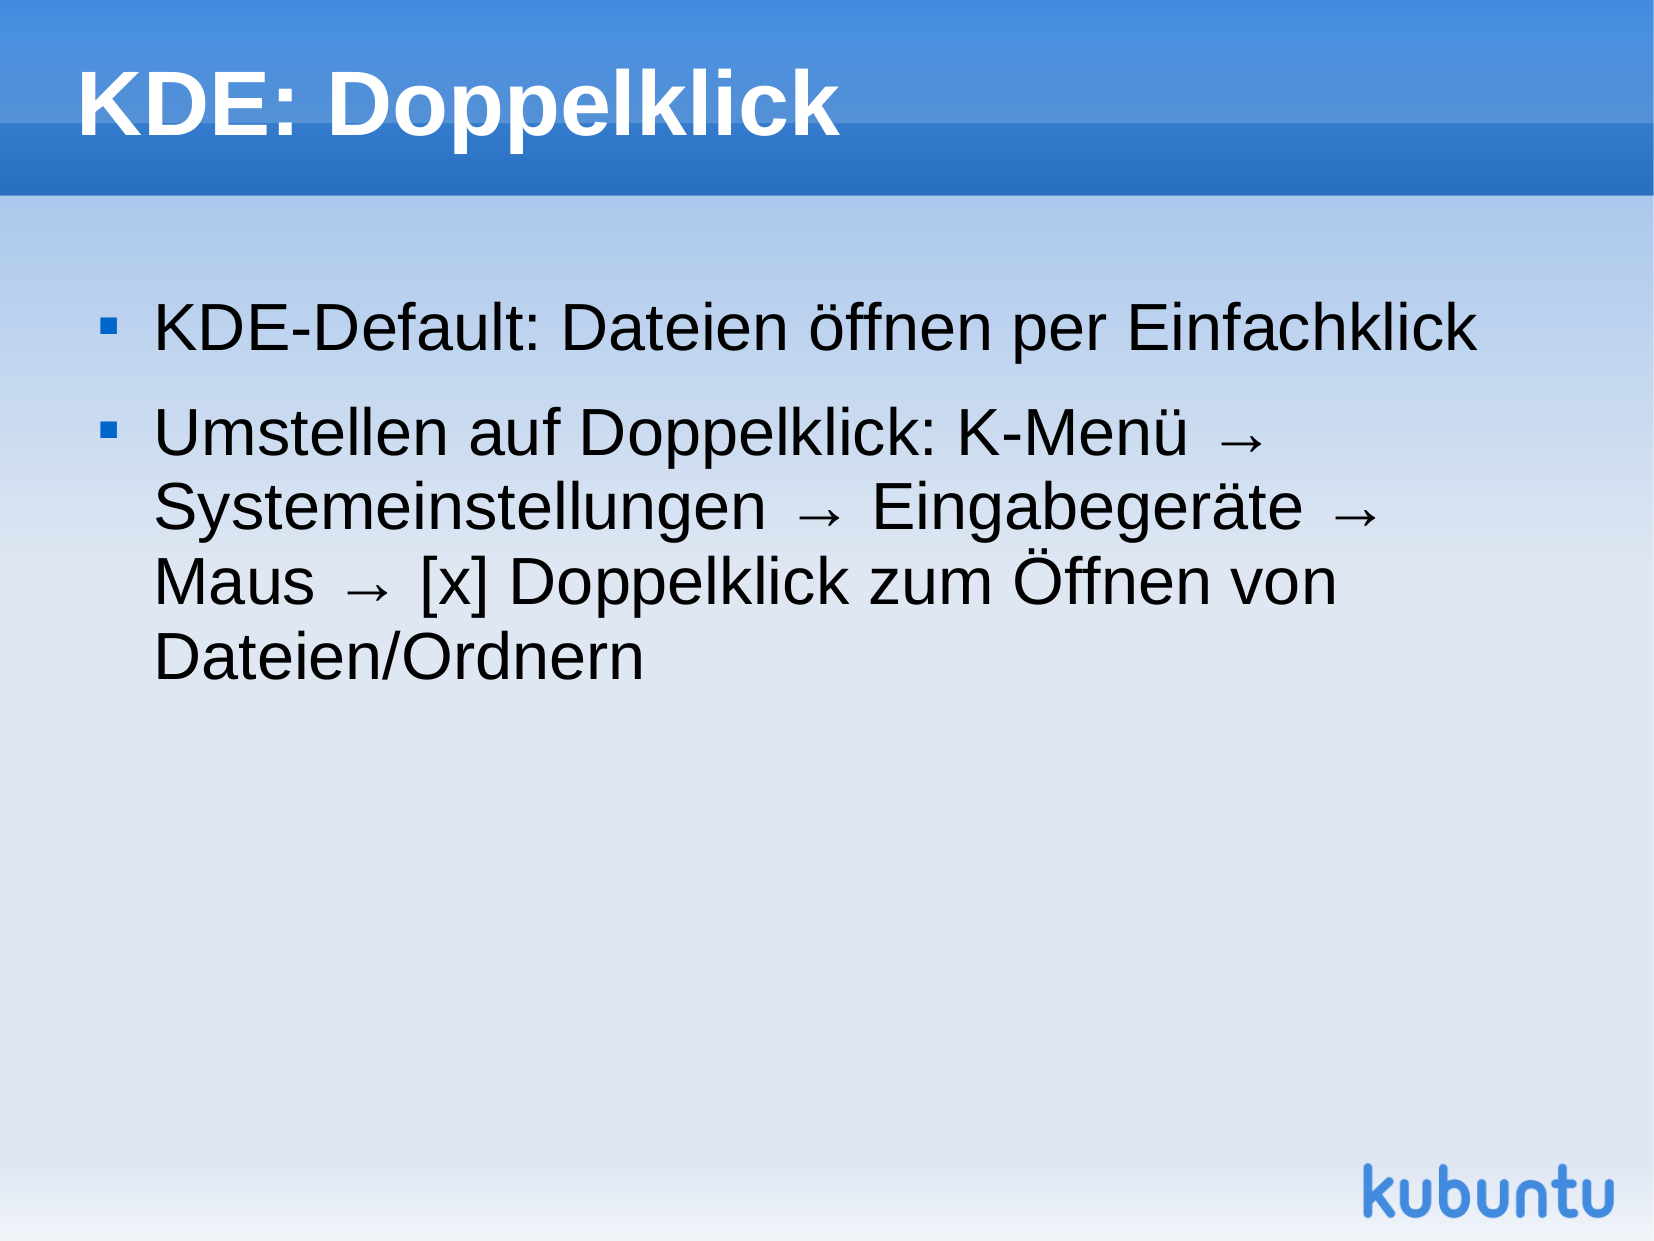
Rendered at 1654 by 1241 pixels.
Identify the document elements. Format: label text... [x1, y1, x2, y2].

picture [0, 0, 1654, 1241]
title KDE: Doppelklick [76, 0, 1565, 208]
list KDE-Default: Dateien öffnen per Einfachklick Umstellen auf Doppelklick: K-Menü → Systemeinstellungen → Eingabegeräte → Maus → [x] Doppelklick zum Öffnen von Dateien/Ordnern [82, 290, 1571, 1109]
